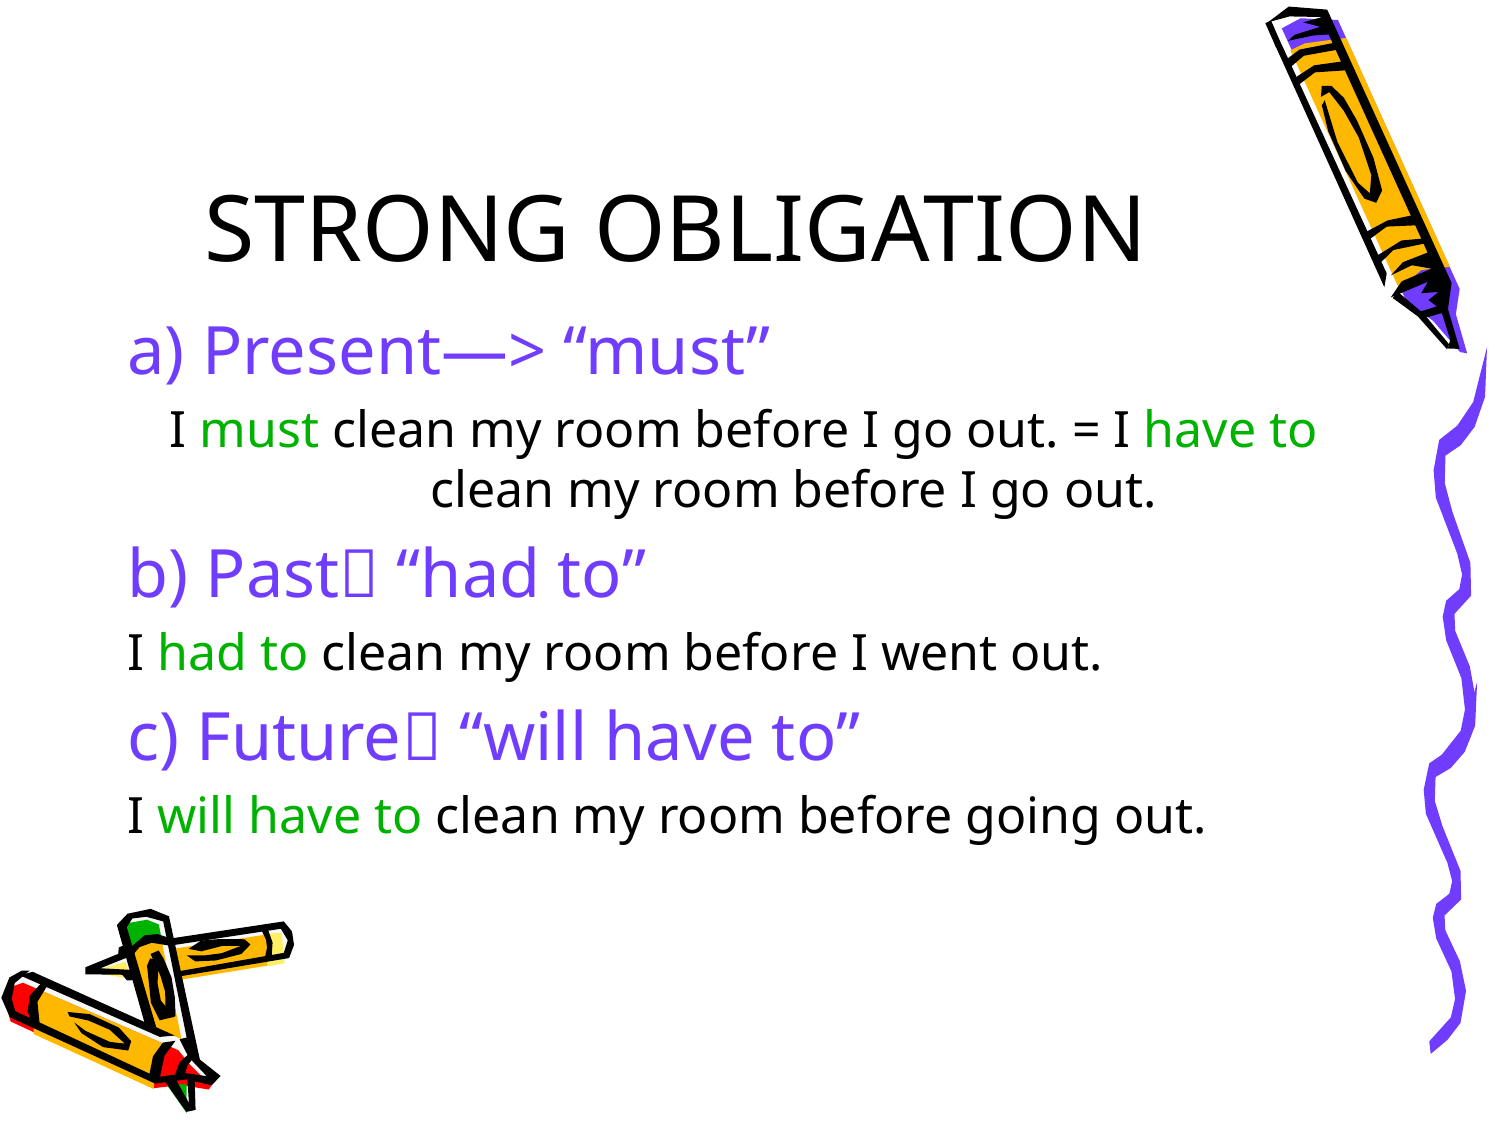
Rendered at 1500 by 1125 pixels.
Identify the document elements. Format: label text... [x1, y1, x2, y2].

title STRONG OBLIGATION [112, 24, 1240, 288]
list a) Present—> “must” I must clean my room before I go out. = I have to clean my room before I go out. b) Past “had to” I had to clean my room before I went out. c) Future “will have to” I will have to clean my room before going out. [112, 299, 1375, 900]
